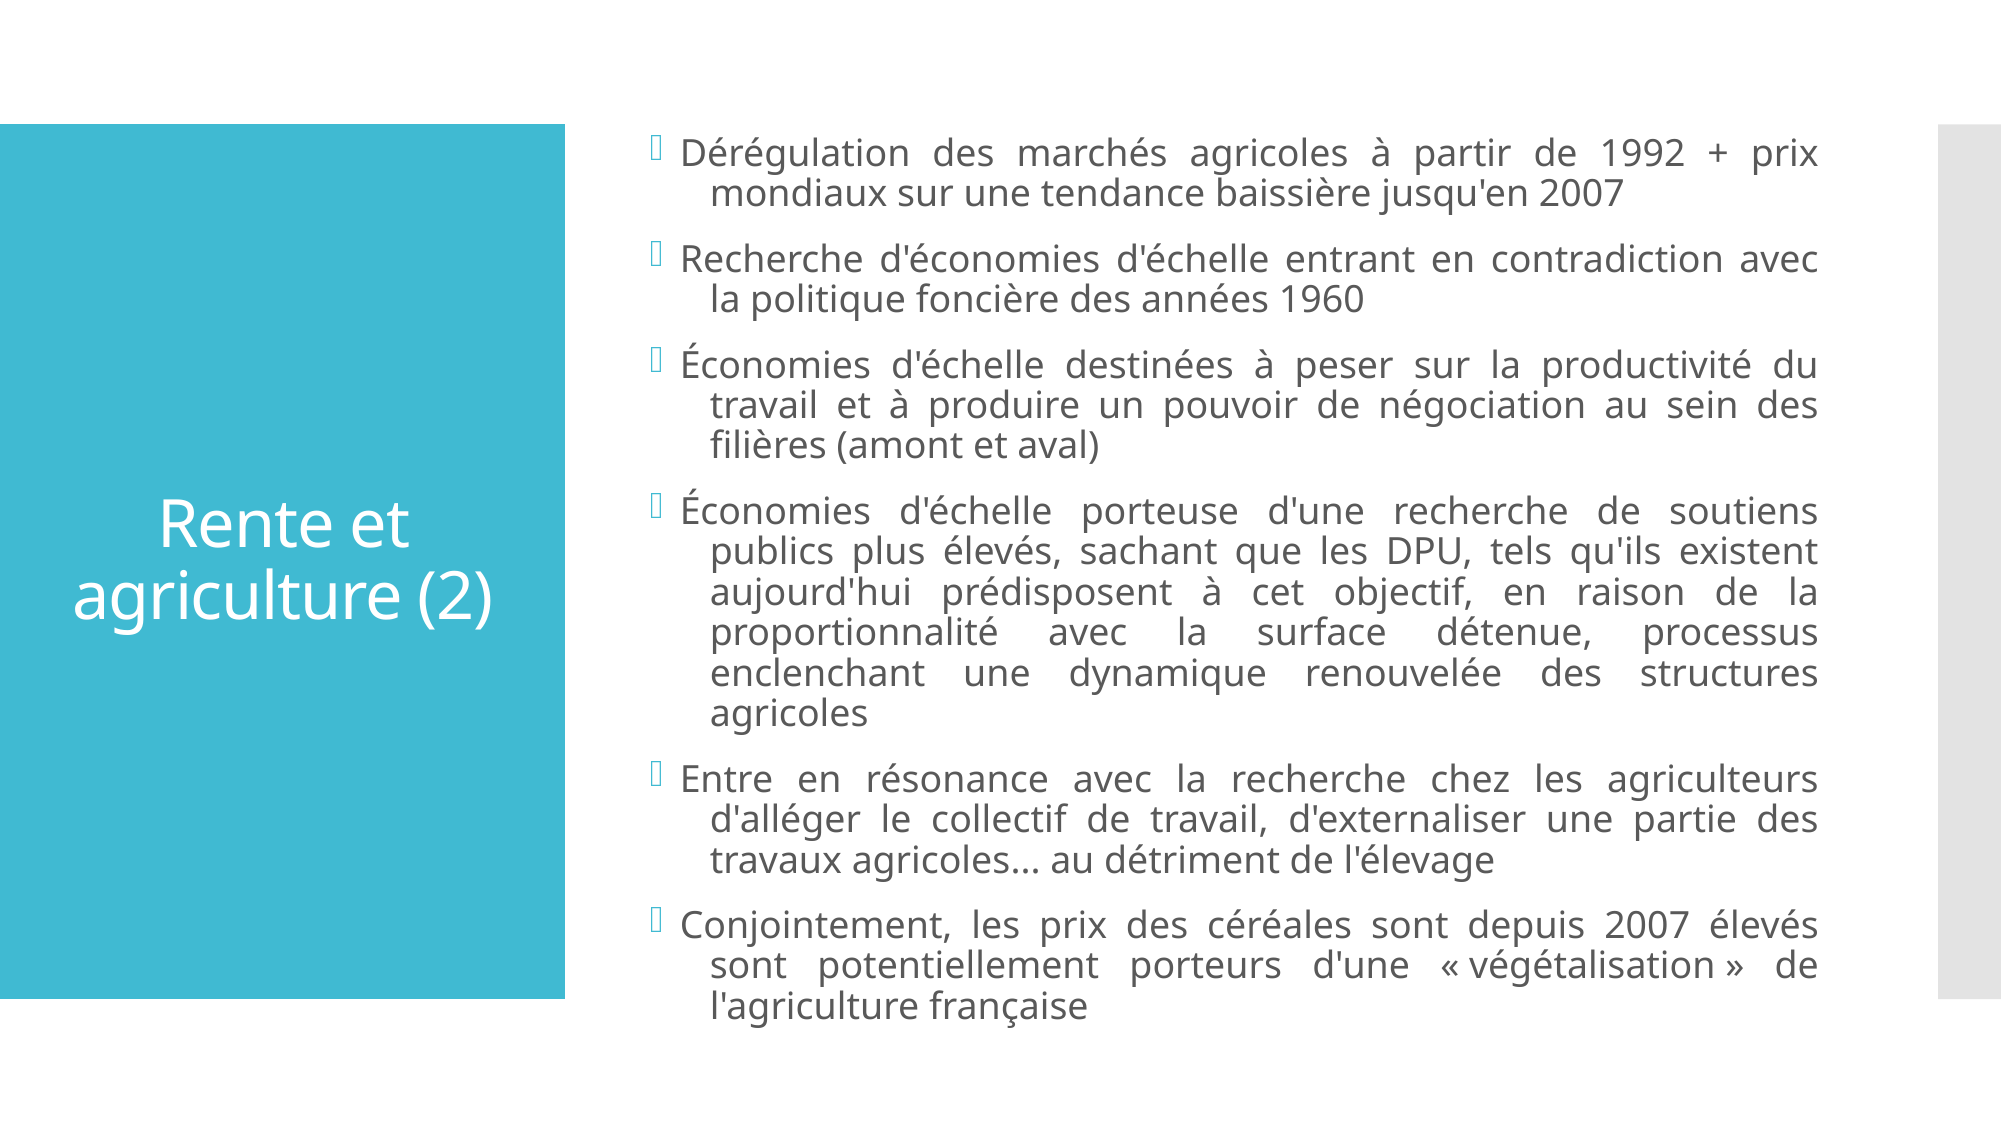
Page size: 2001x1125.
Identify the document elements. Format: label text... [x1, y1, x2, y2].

list Dérégulation des marchés agricoles à partir de 1992 + prix mondiaux sur une tendance baissière jusqu'en 2007 Recherche d'économies d'échelle entrant en contradiction avec la politique foncière des années 1960 Économies d'échelle destinées à peser sur la productivité du travail et à produire un pouvoir de négociation au sein des filières (amont et aval) Économies d'échelle porteuse d'une recherche de soutiens publics plus élevés, sachant que les DPU, tels qu'ils existent aujourd'hui prédisposent à cet objectif, en raison de la proportionnalité avec la surface détenue, processus enclenchant une dynamique renouvelée des structures agricoles Entre en résonance avec la recherche chez les agriculteurs d'alléger le collectif de travail, d'externaliser une partie des travaux agricoles... au détriment de l'élevage Conjointement, les prix des céréales sont depuis 2007 élevés sont potentiellement porteurs d'une « végétalisation » de l'agriculture française [634, 126, 1835, 996]
title Rente et agriculture (2) [41, 184, 526, 940]
